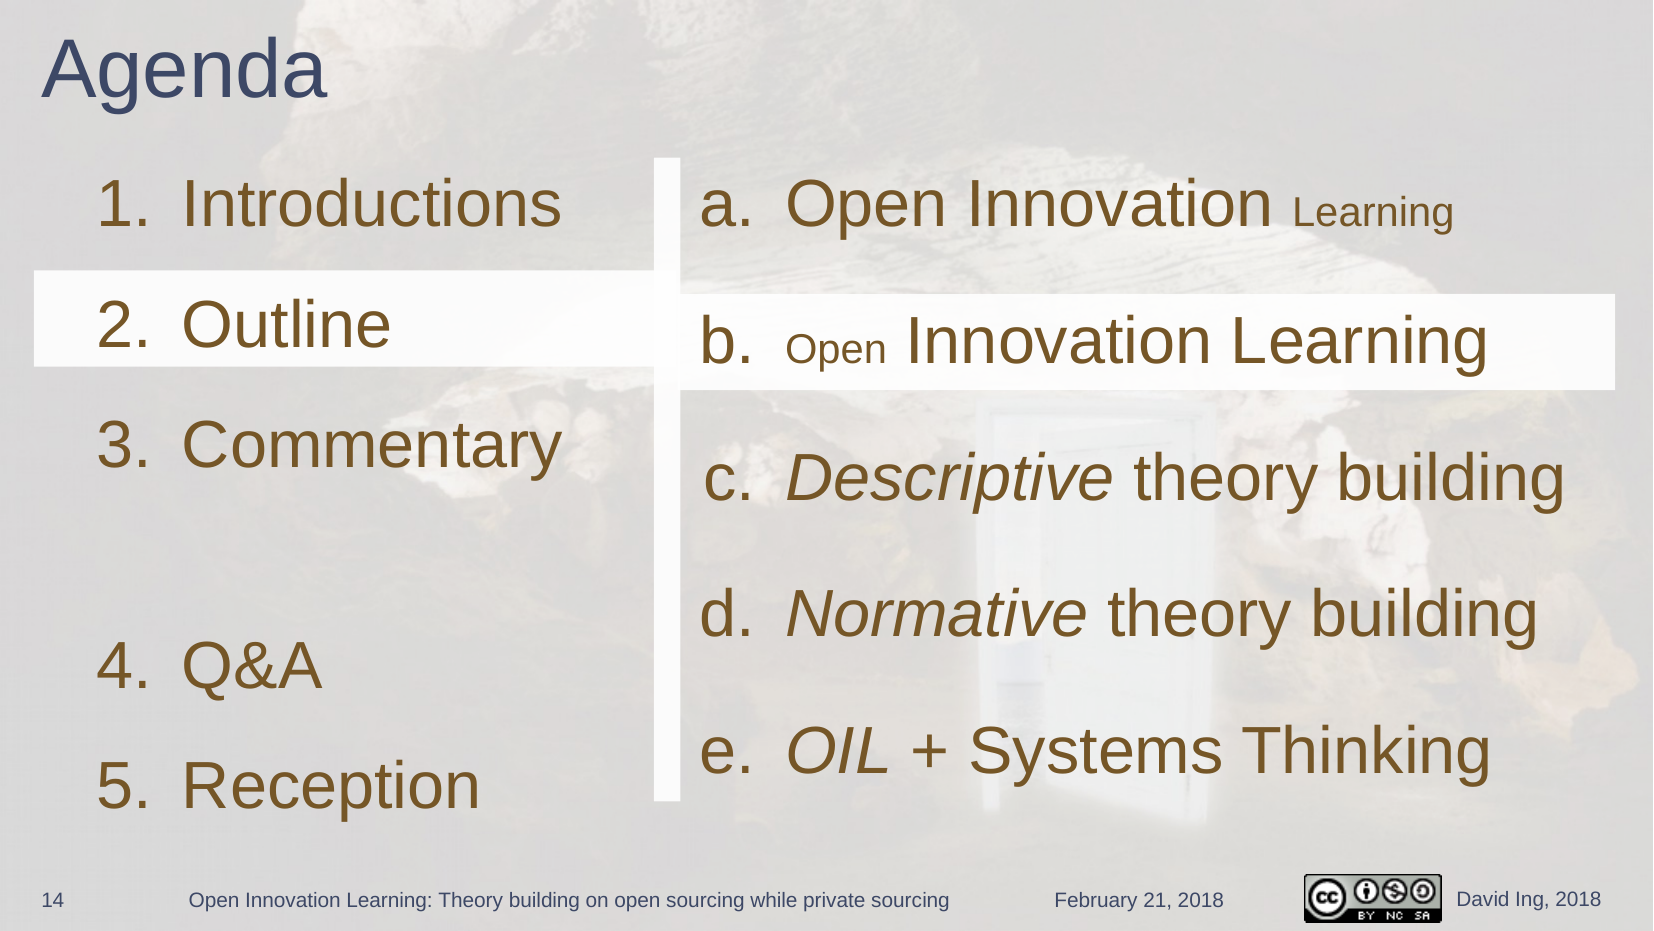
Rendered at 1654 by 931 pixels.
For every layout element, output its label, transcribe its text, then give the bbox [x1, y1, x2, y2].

table_cell 5. [43, 741, 167, 862]
table_cell Q&A [167, 620, 653, 741]
table_cell Outline [167, 279, 653, 400]
text_box [653, 157, 681, 802]
table_cell Reception [167, 741, 820, 862]
text_box [33, 270, 43, 367]
text_box [1606, 293, 1616, 391]
table_cell Commentary [167, 400, 653, 620]
table_cell c. [681, 432, 770, 569]
title Agenda [41, 30, 1613, 126]
picture [1304, 874, 1442, 923]
table_header 1. [43, 158, 167, 279]
table_cell OIL + Systems Thinking [770, 705, 1606, 842]
table_cell 4. [0, 0, 1653, 931]
table_cell e. [676, 705, 770, 842]
table_cell Normative theory building [770, 569, 1606, 705]
table_cell 2. [43, 279, 167, 400]
table_cell b. [681, 295, 770, 432]
table_cell Open Innovation Learning [770, 295, 1606, 432]
table_header Introductions [167, 158, 653, 279]
table_cell d. [681, 569, 770, 705]
table_header a. [681, 159, 770, 295]
table_header Open Innovation Learning [770, 159, 1606, 295]
table_cell 3. [43, 400, 167, 620]
table_cell Descriptive theory building [770, 432, 1606, 569]
